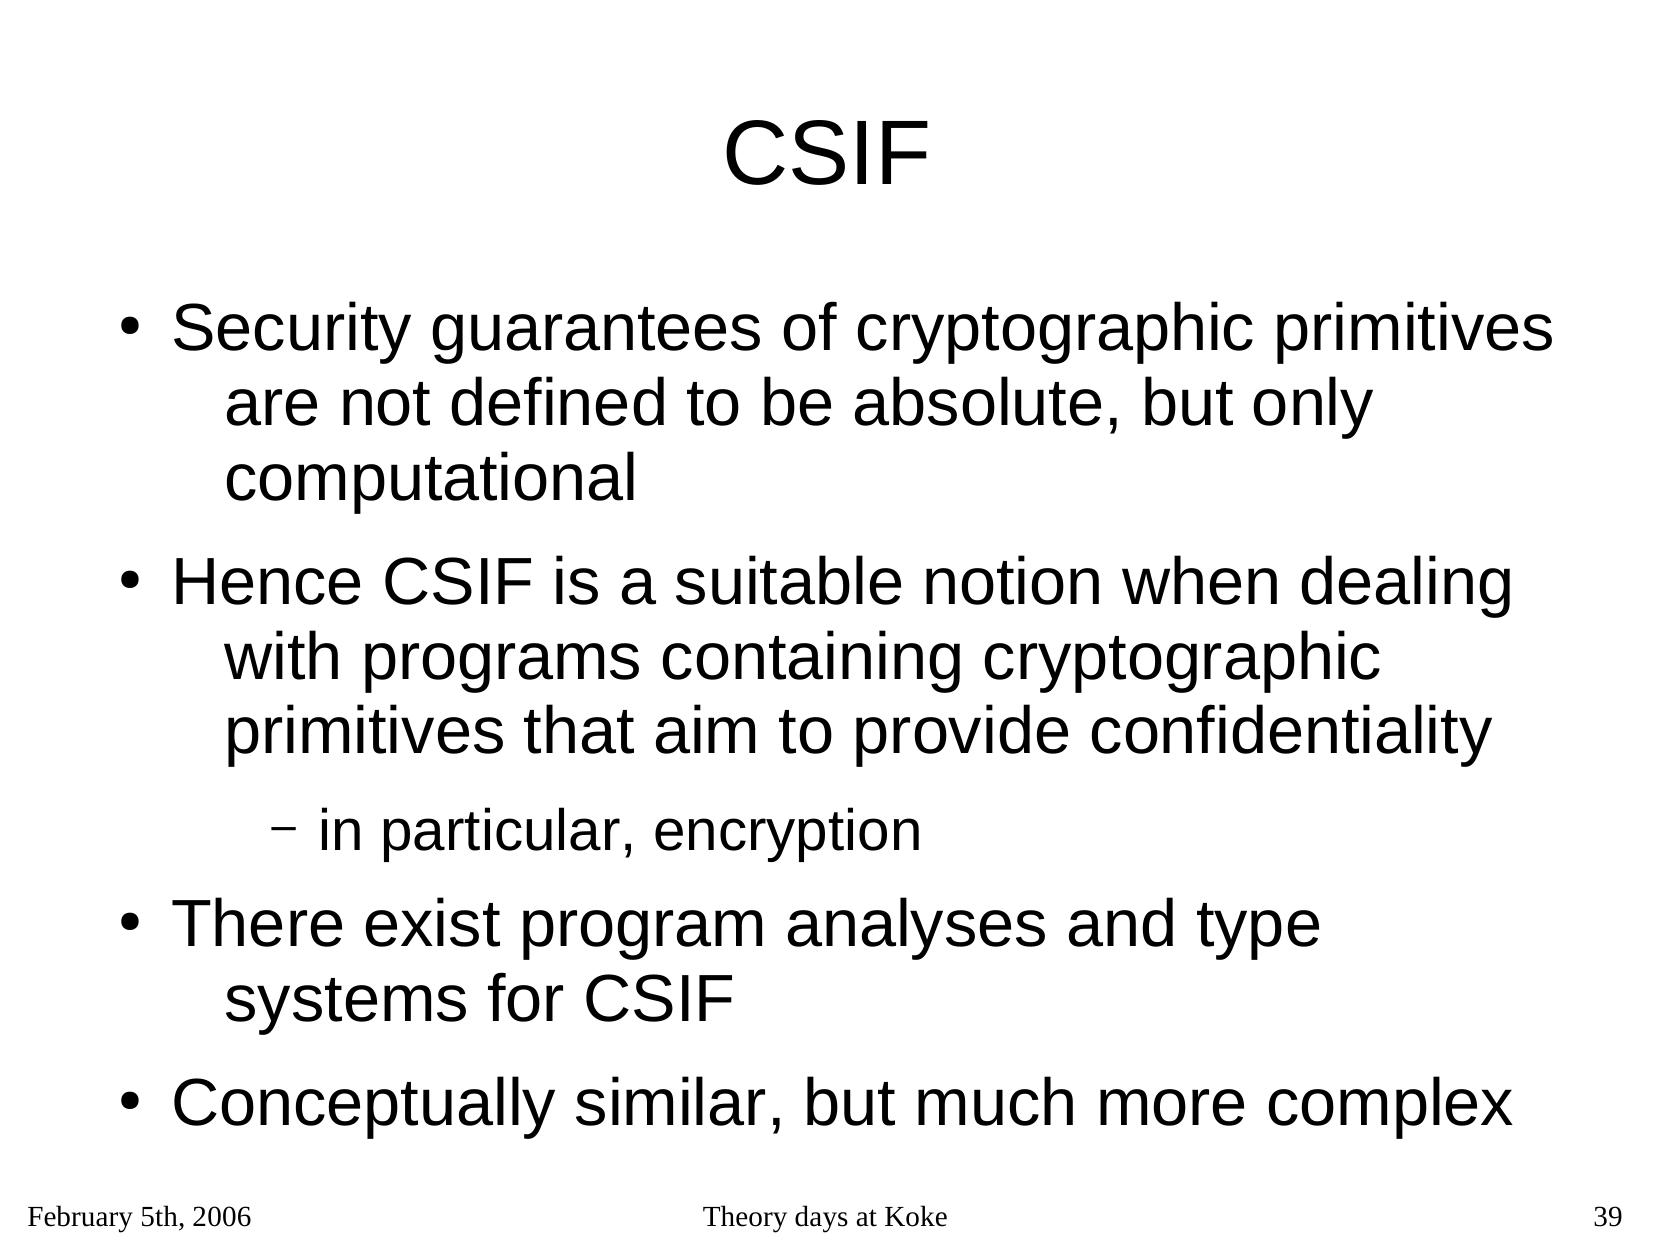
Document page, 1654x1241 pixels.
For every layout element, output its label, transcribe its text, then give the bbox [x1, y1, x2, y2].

list Security guarantees of cryptographic primitives are not defined to be absolute, but only computational Hence CSIF is a suitable notion when dealing with programs containing cryptographic primitives that aim to provide confidentiality in particular, encryption There exist program analyses and type systems for CSIF Conceptually similar, but much more complex [82, 290, 1571, 1141]
title CSIF [82, 49, 1571, 257]
